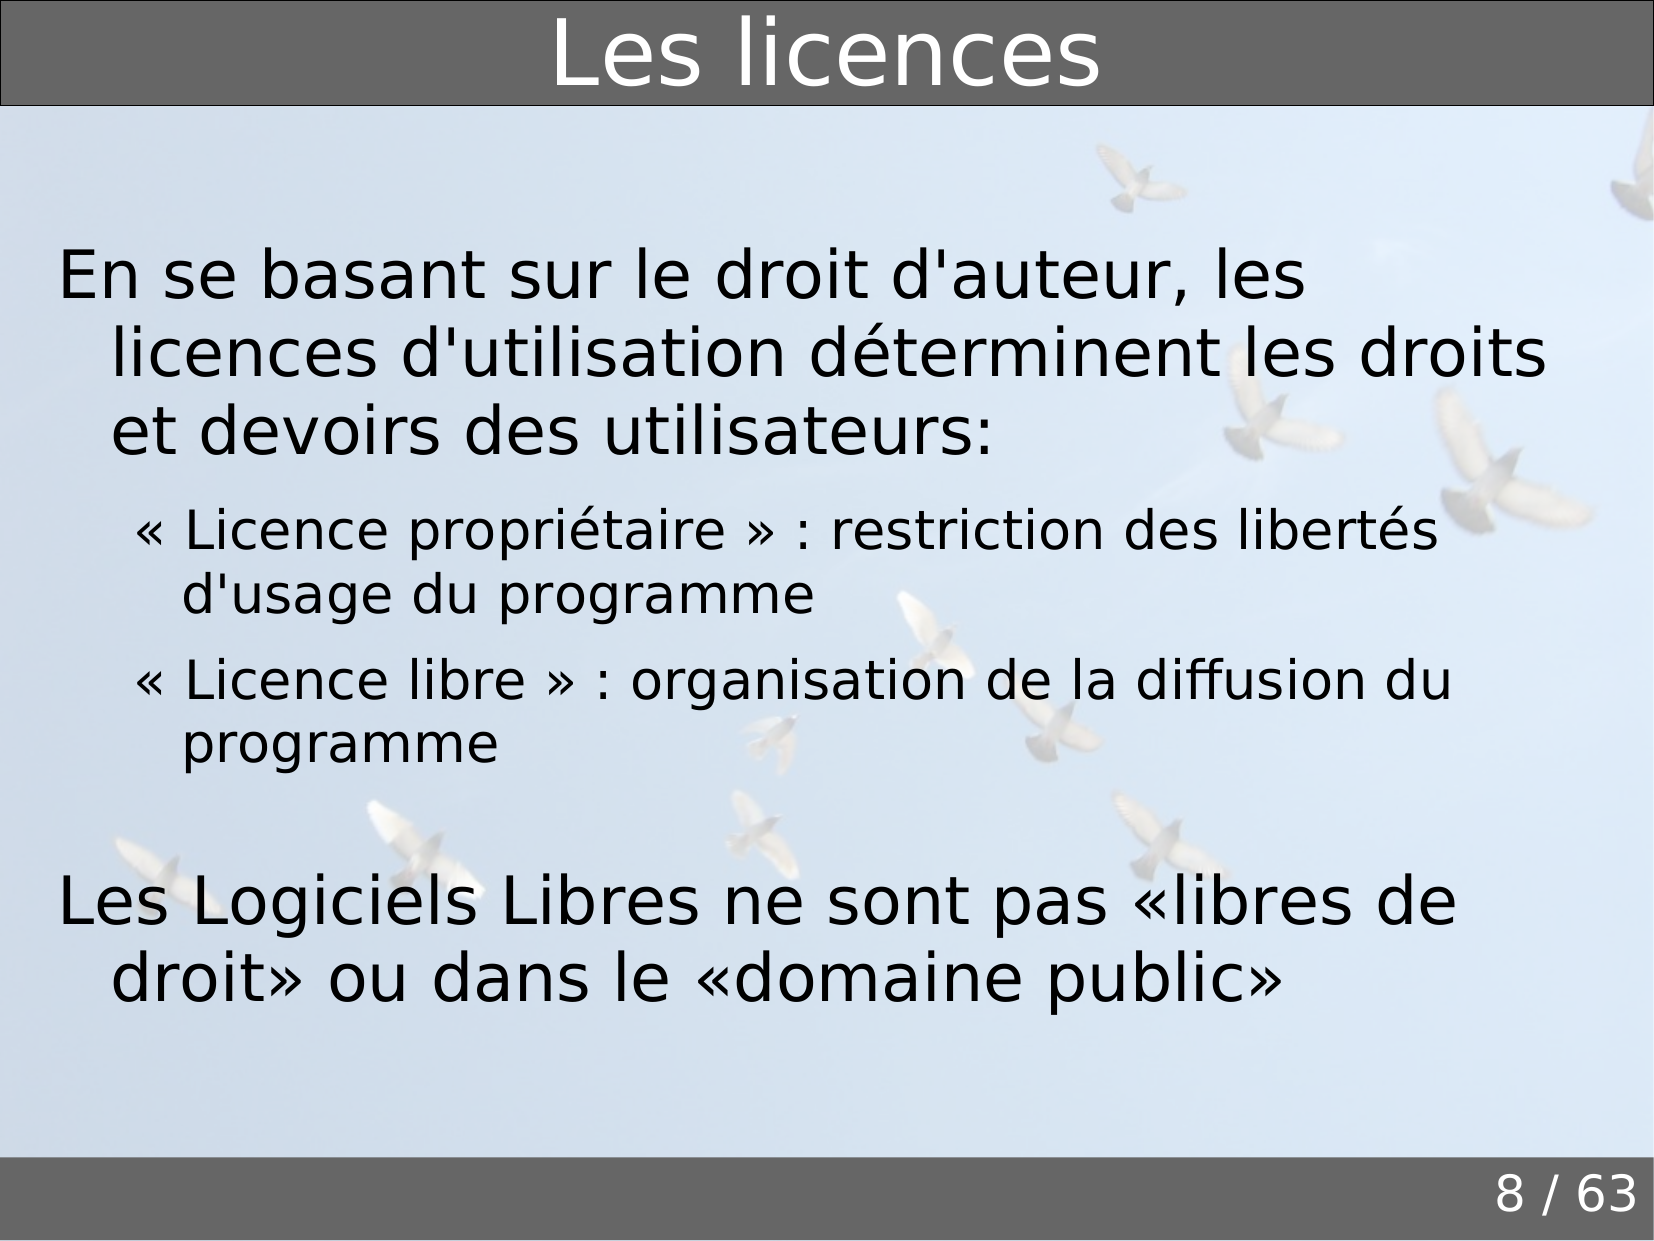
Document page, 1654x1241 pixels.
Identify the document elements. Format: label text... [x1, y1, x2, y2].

list En se basant sur le droit d'auteur, les licences d'utilisation déterminent les droits et devoirs des utilisateurs: « Licence propriétaire » : restriction des libertés d'usage du programme « Licence libre » : organisation de la diffusion du programme Les Logiciels Libres ne sont pas «libres de droit» ou dans le «domaine public» [39, 236, 1565, 1018]
title Les licences [0, 0, 1654, 108]
